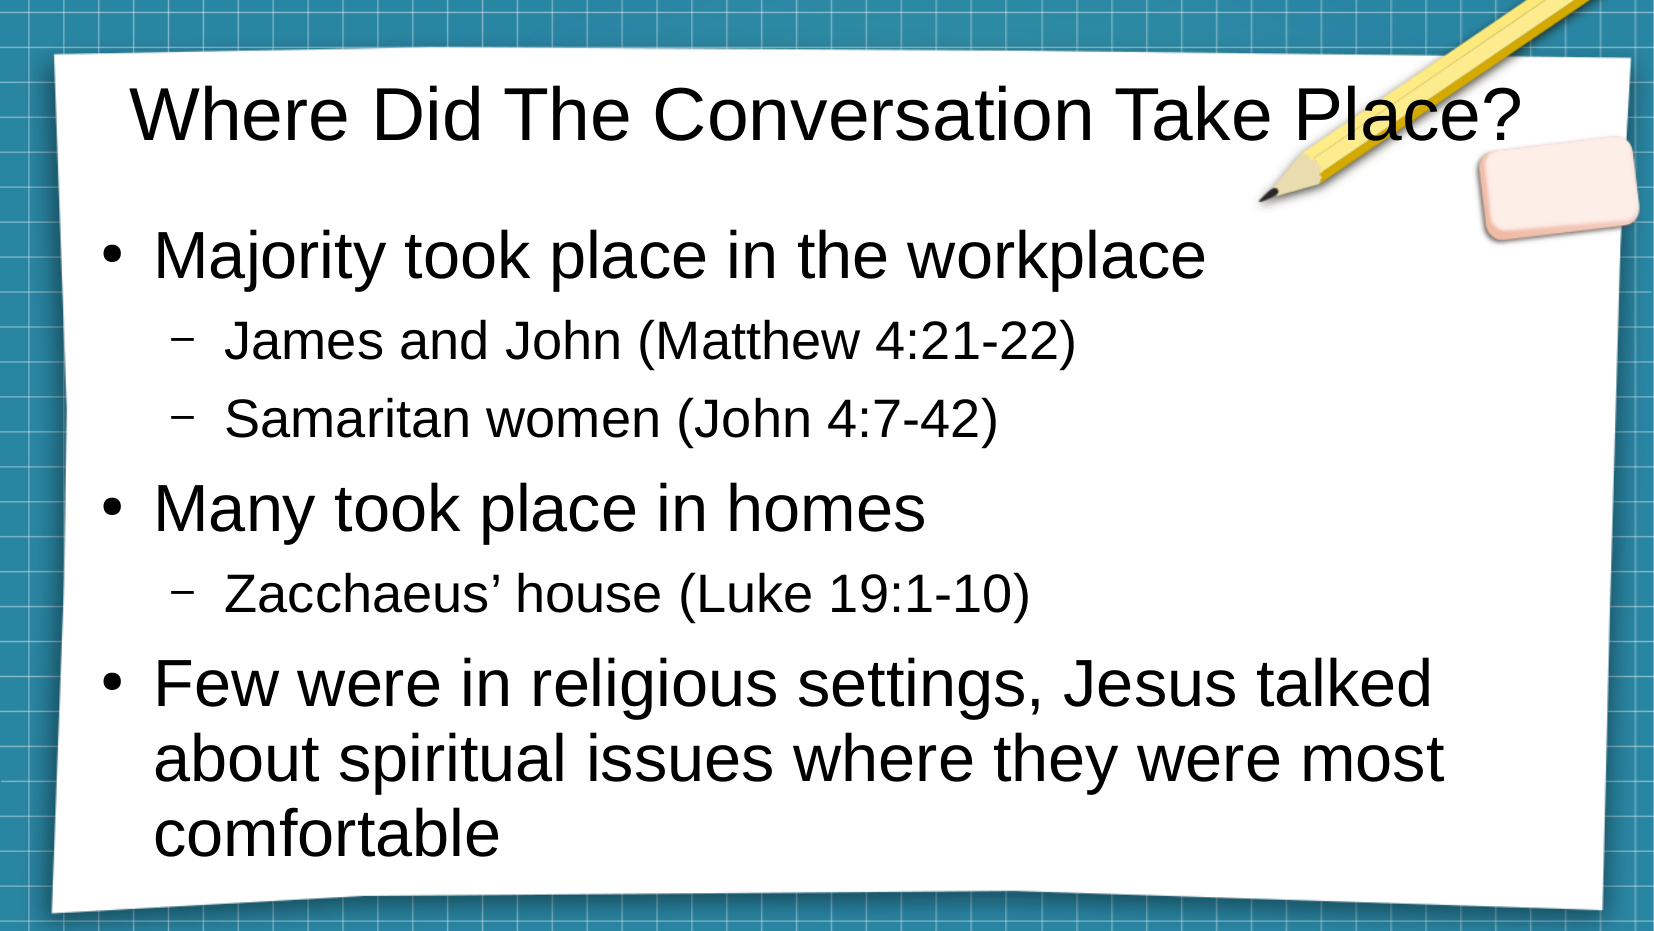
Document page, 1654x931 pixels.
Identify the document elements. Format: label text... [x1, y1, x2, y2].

picture [0, 0, 1654, 931]
title Where Did The Conversation Take Place? [82, 37, 1571, 193]
list Majority took place in the workplace James and John (Matthew 4:21-22) Samaritan women (John 4:7-42) Many took place in homes Zacchaeus’ house (Luke 19:1-10) Few were in religious settings, Jesus talked about spiritual issues where they were most comfortable [82, 217, 1576, 901]
